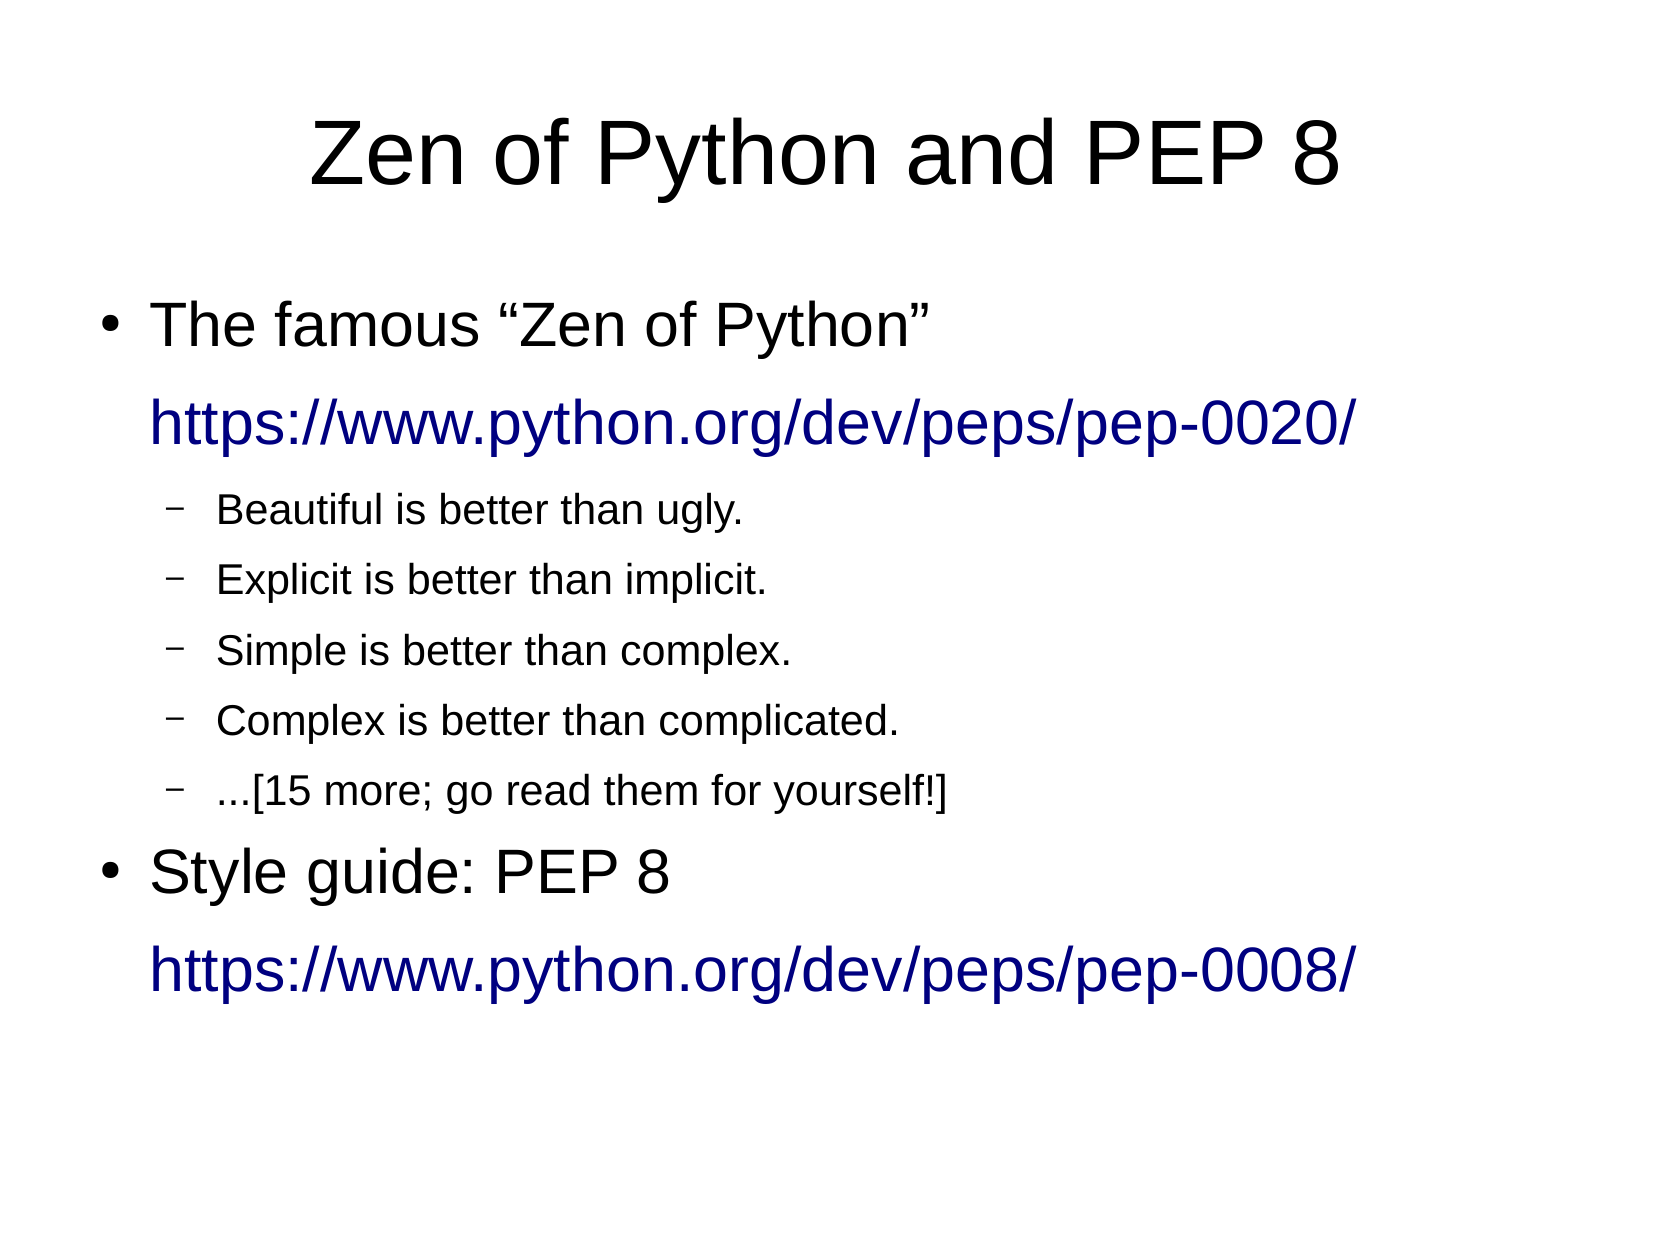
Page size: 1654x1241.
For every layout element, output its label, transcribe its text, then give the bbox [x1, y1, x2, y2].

list The famous “Zen of Python” https://www.python.org/dev/peps/pep-0020/ Beautiful is better than ugly. Explicit is better than implicit. Simple is better than complex. Complex is better than complicated. ...[15 more; go read them for yourself!] Style guide: PEP 8 https://www.python.org/dev/peps/pep-0008/ [82, 290, 1571, 1010]
title Zen of Python and PEP 8 [82, 49, 1571, 257]
